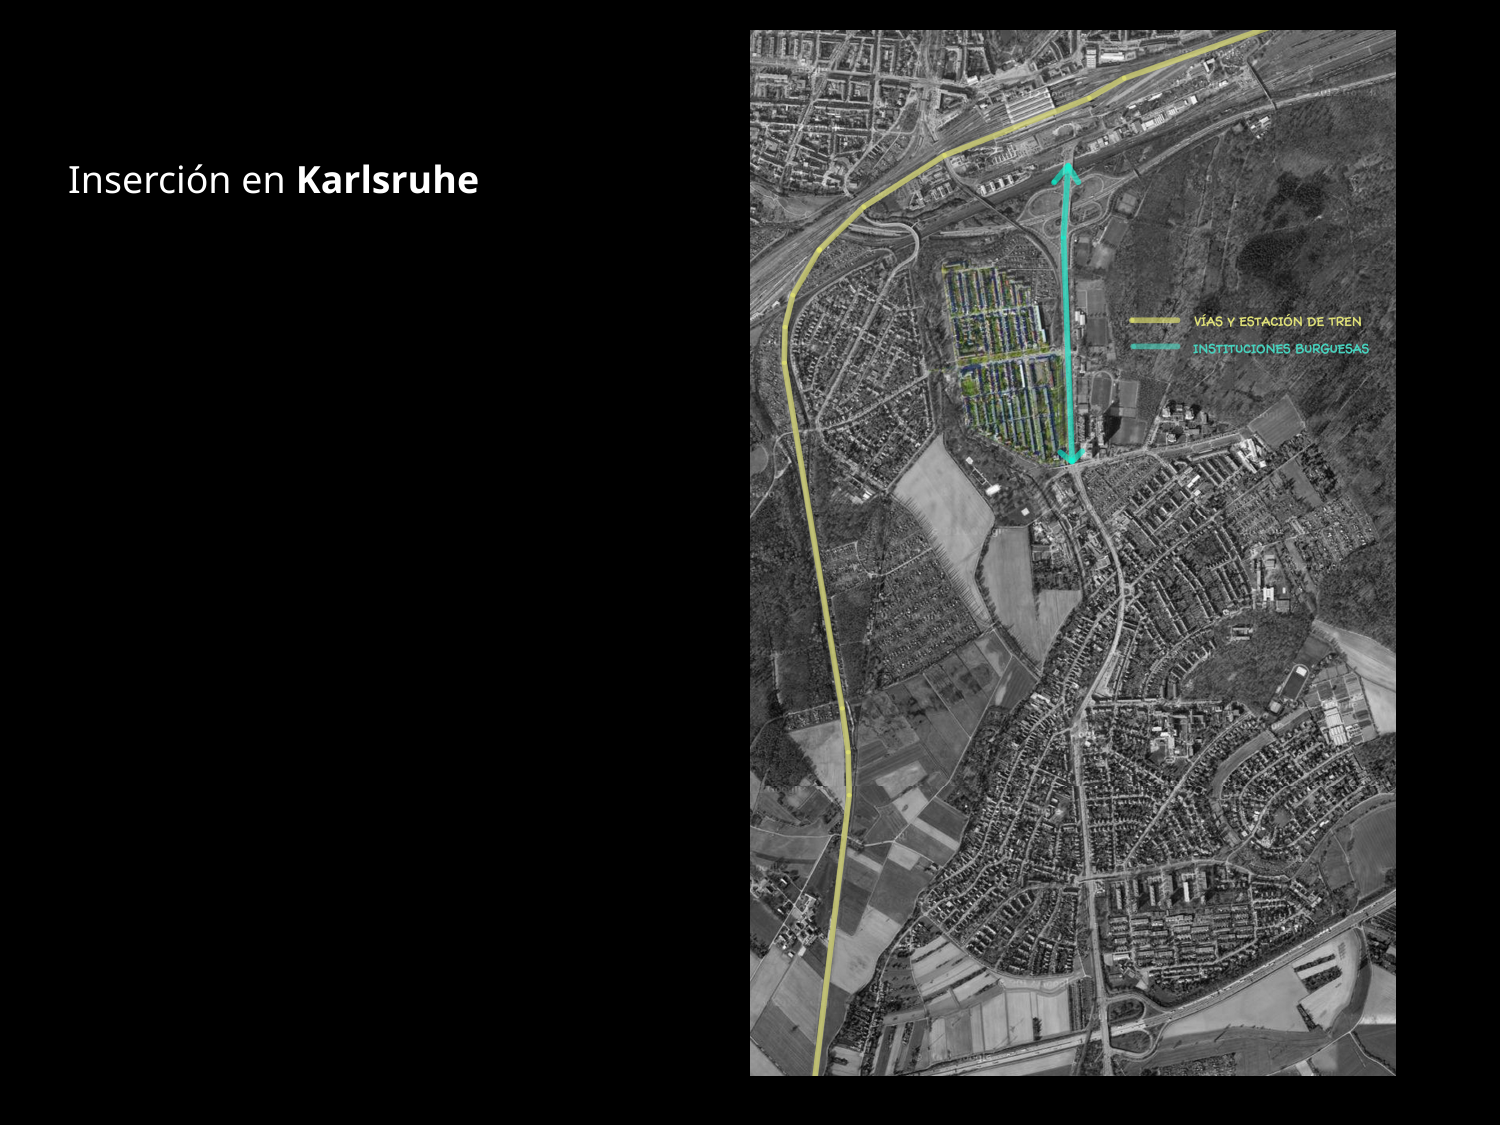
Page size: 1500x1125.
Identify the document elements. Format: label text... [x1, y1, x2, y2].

picture [750, 30, 1396, 1076]
text_box Inserción en Karlsruhe [53, 149, 593, 210]
